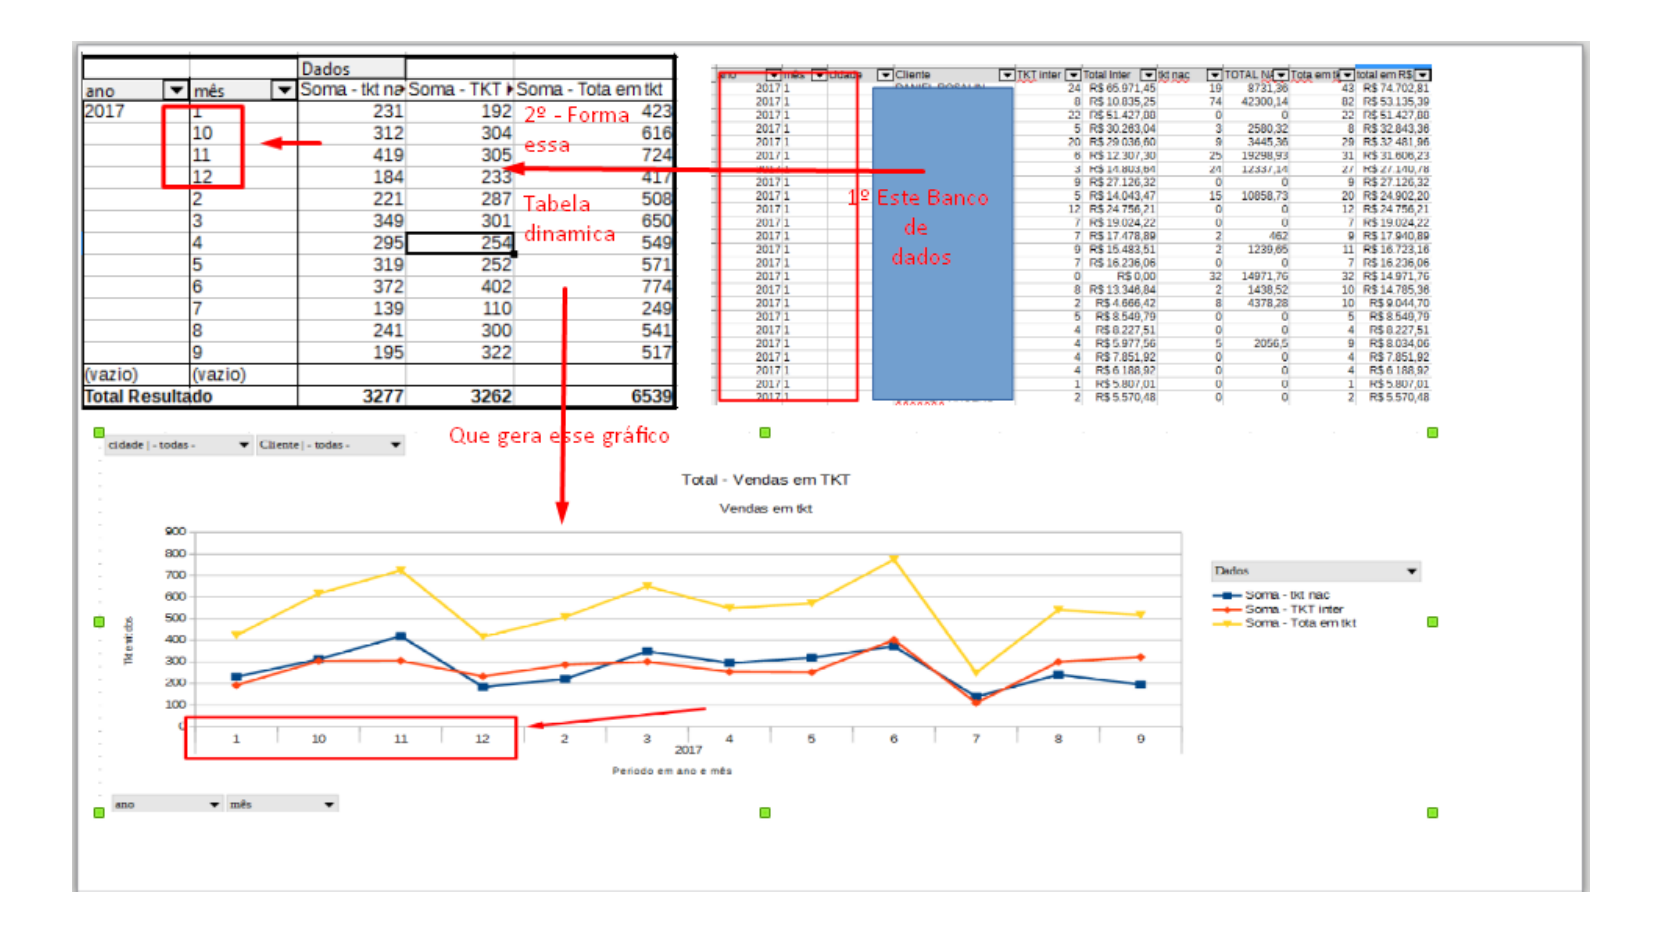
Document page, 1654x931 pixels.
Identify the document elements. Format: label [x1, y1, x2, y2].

picture [72, 41, 1590, 892]
